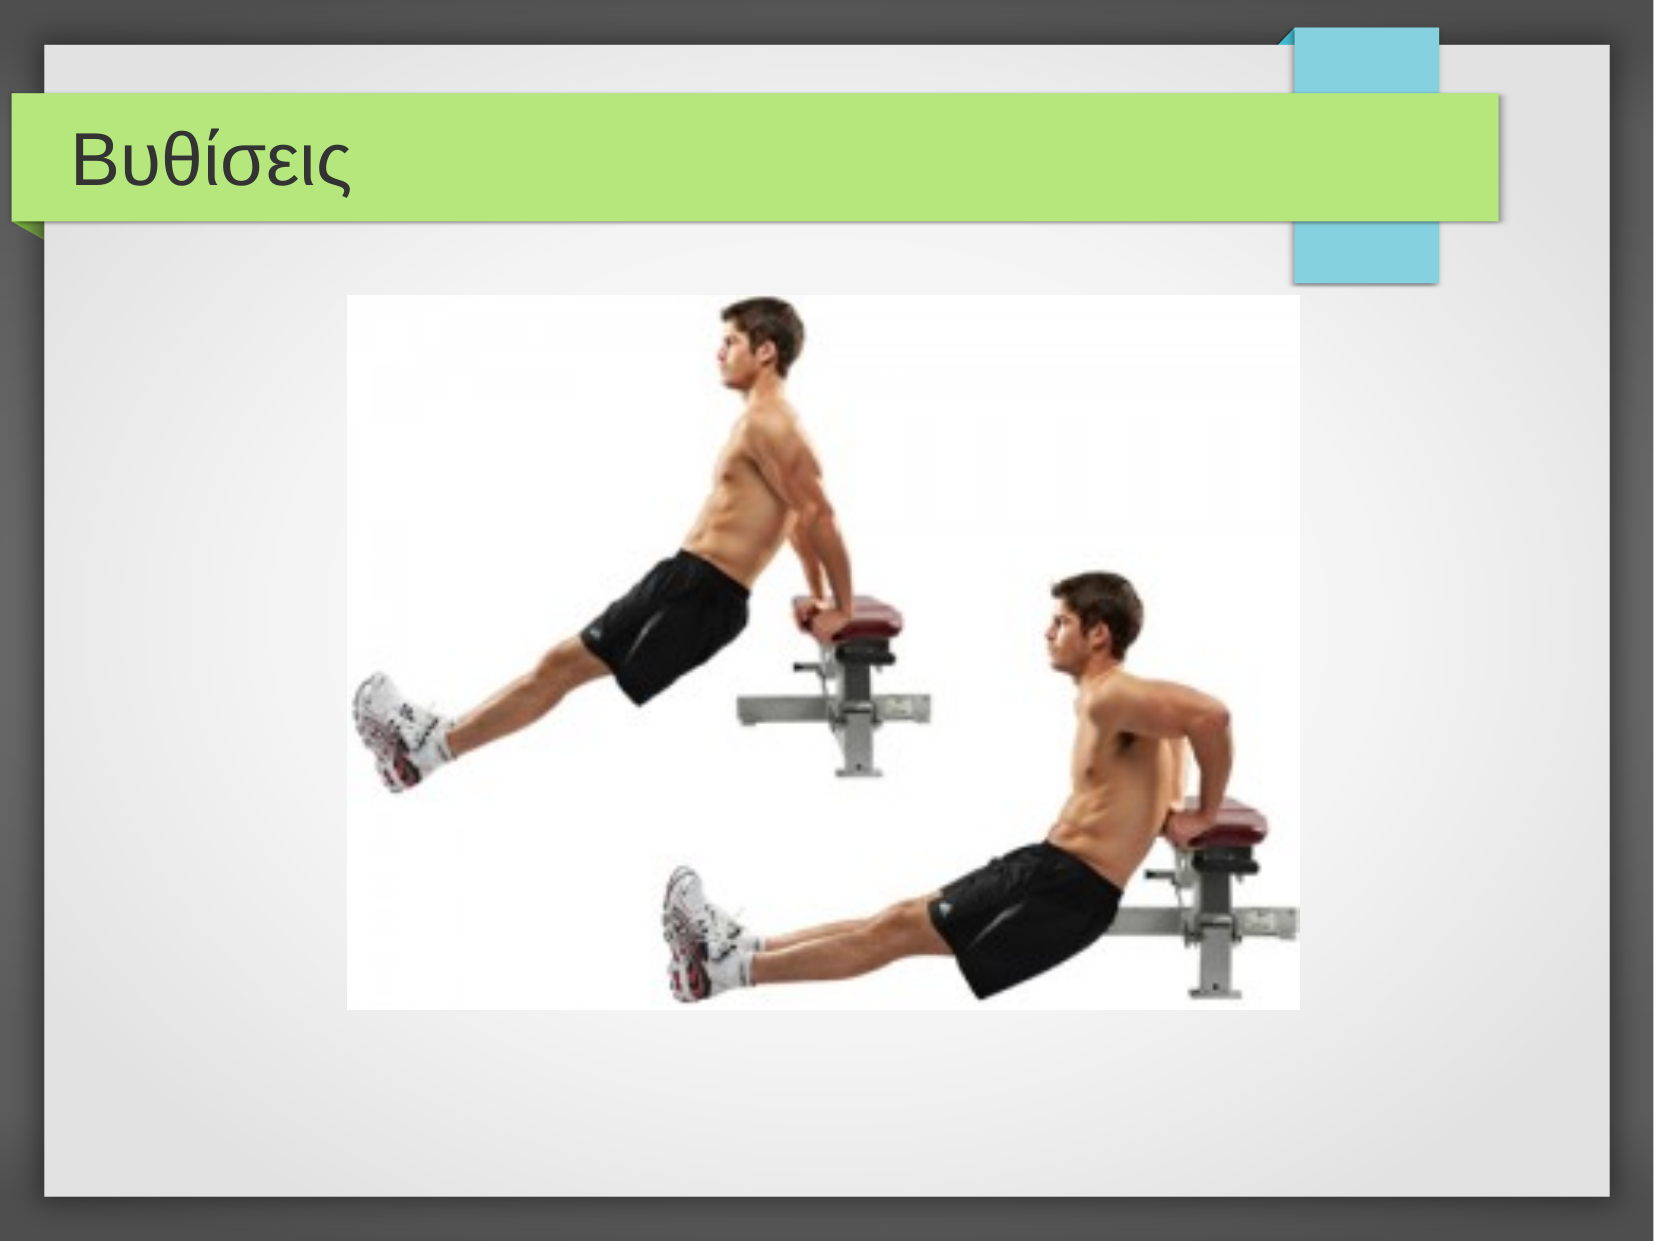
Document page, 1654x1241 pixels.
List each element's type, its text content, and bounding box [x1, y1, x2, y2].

picture [0, 0, 1654, 1241]
title Βυθίσεις [70, 106, 1229, 213]
